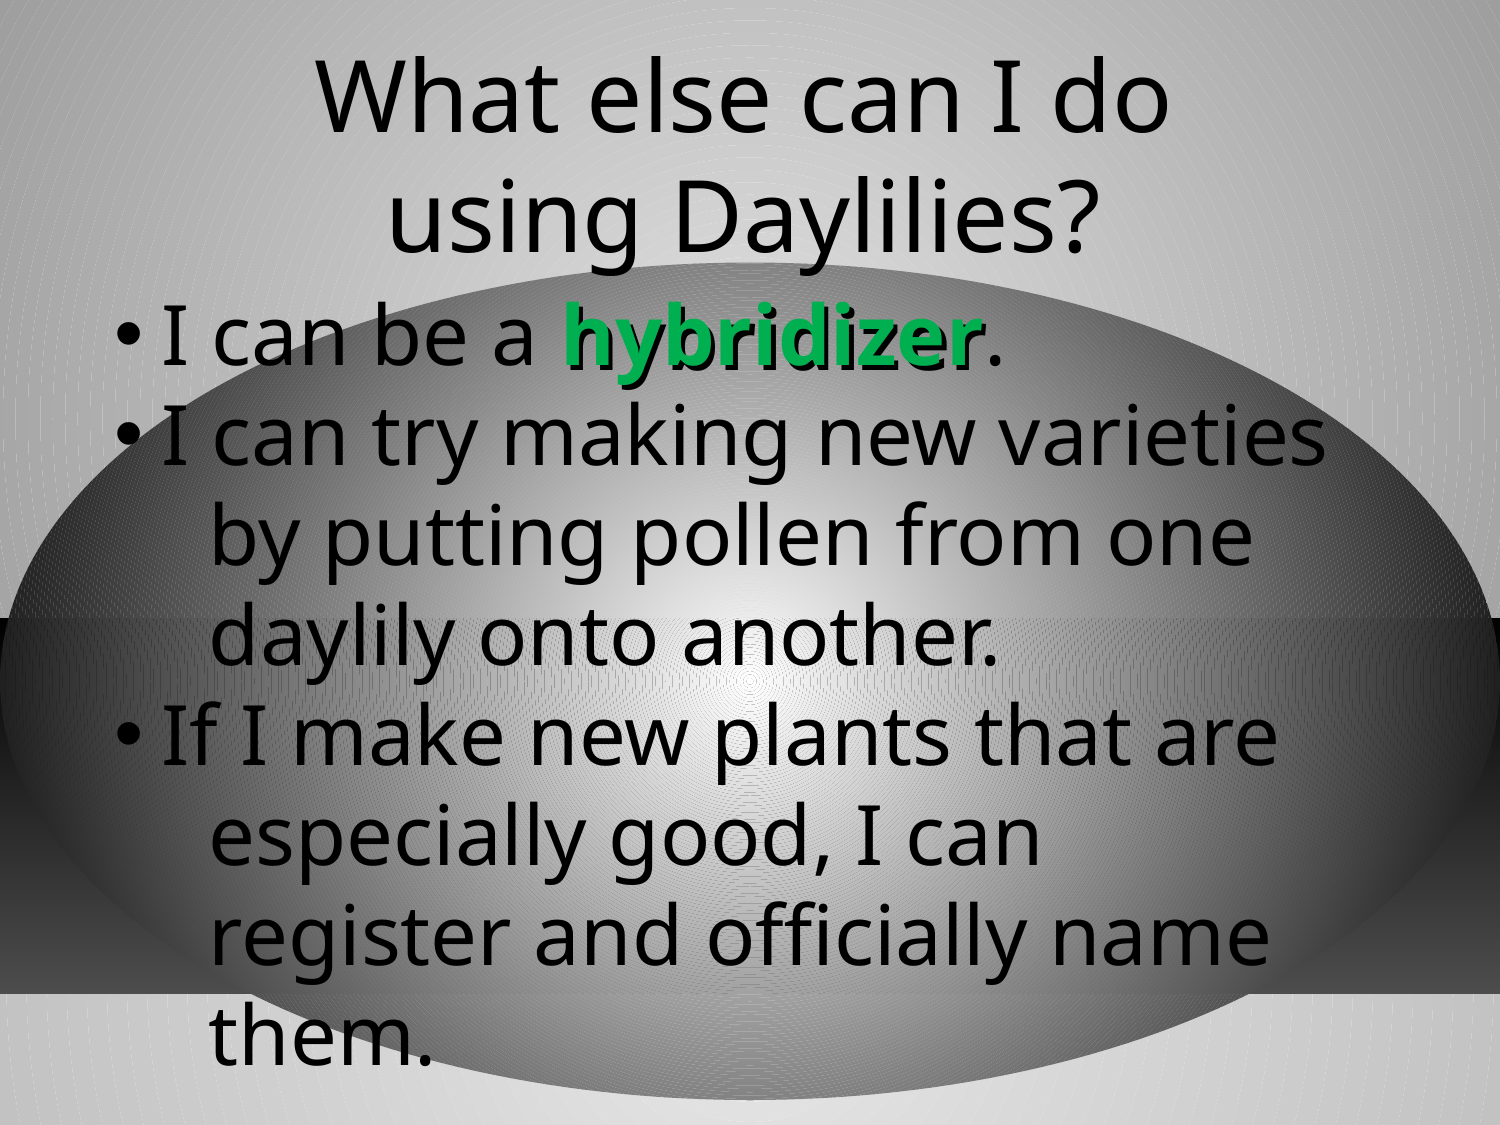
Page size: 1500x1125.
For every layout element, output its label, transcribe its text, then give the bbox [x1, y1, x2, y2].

text_box I can be a hybridizer. I can try making new varieties by putting pollen from one daylily onto another. If I make new plants that are especially good, I can register and officially name them. [99, 275, 1375, 997]
text_box What else can I do using Daylilies? [187, 24, 1300, 275]
